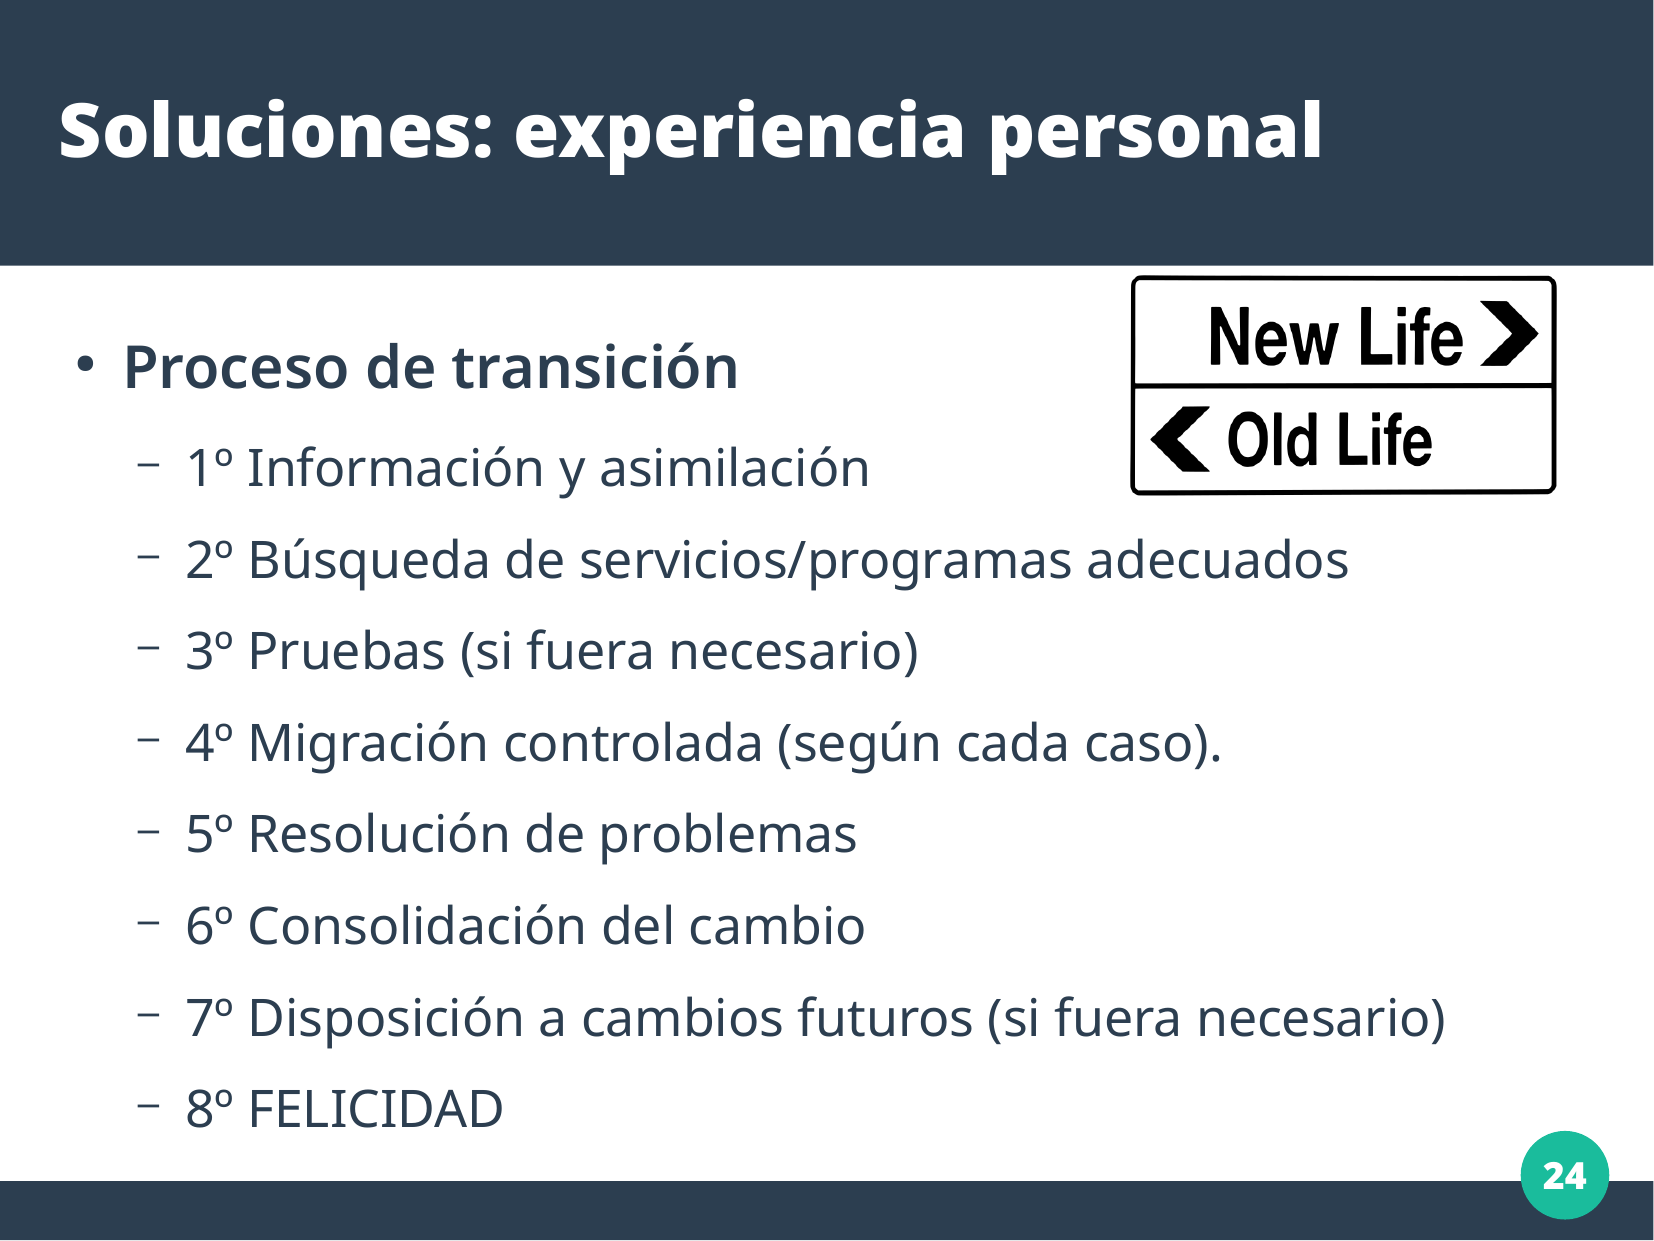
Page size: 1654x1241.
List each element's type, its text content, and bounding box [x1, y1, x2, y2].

title Soluciones: experiencia personal [59, 49, 1595, 207]
picture [1127, 271, 1560, 498]
list Proceso de transición 1º Información y asimilación 2º Búsqueda de servicios/programas adecuados 3º Pruebas (si fuera necesario) 4º Migración controlada (según cada caso). 5º Resolución de problemas 6º Consolidación del cambio 7º Disposición a cambios futuros (si fuera necesario) 8º FELICIDAD [59, 324, 1595, 1152]
